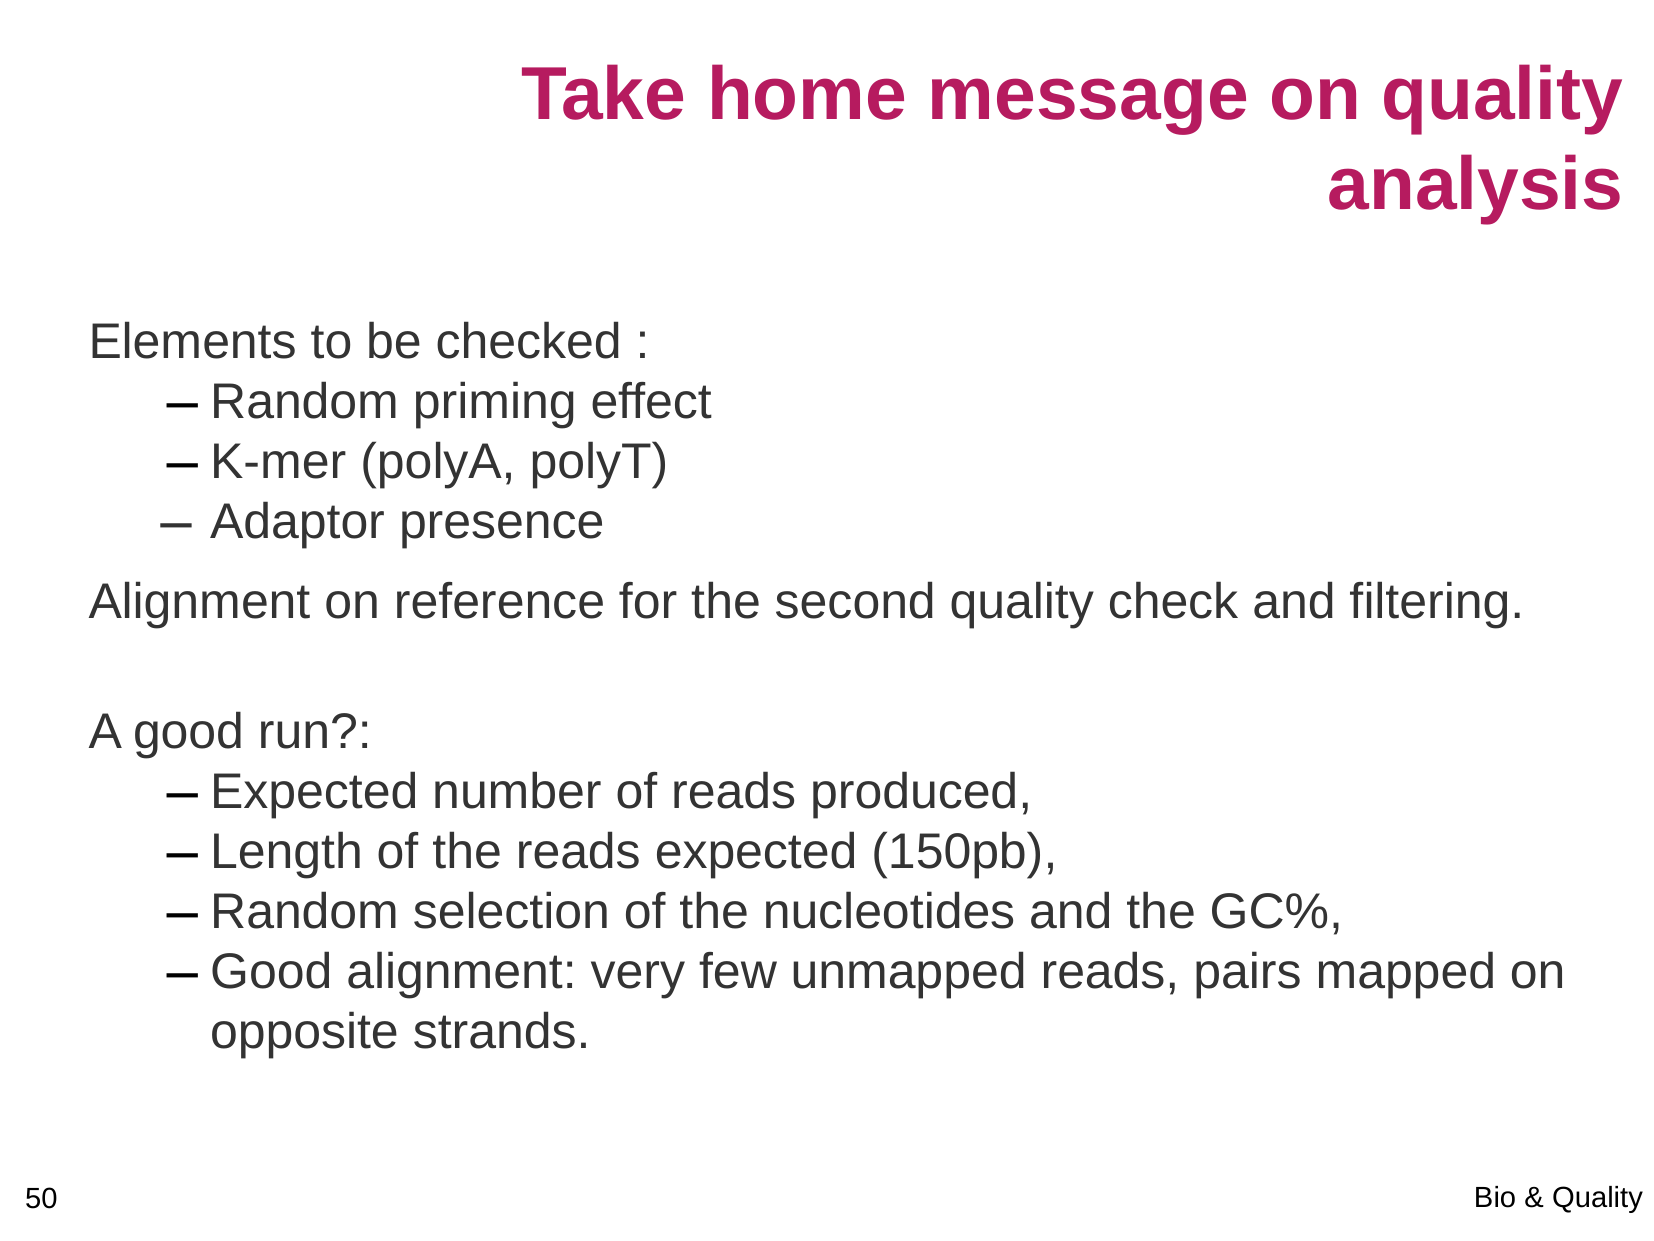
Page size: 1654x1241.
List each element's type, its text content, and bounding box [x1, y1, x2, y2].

text_box Take home message on quality analysis [168, 32, 1624, 237]
text_box Elements to be checked : Random priming effect K-mer (polyA, polyT) Adaptor presence Alignment on reference for the second quality check and filtering. A good run?: Expected number of reads produced, Length of the reads expected (150pb), Random selection of the nucleotides and the GC%, Good alignment: very few unmapped reads, pairs mapped on opposite strands. [88, 295, 1654, 1241]
